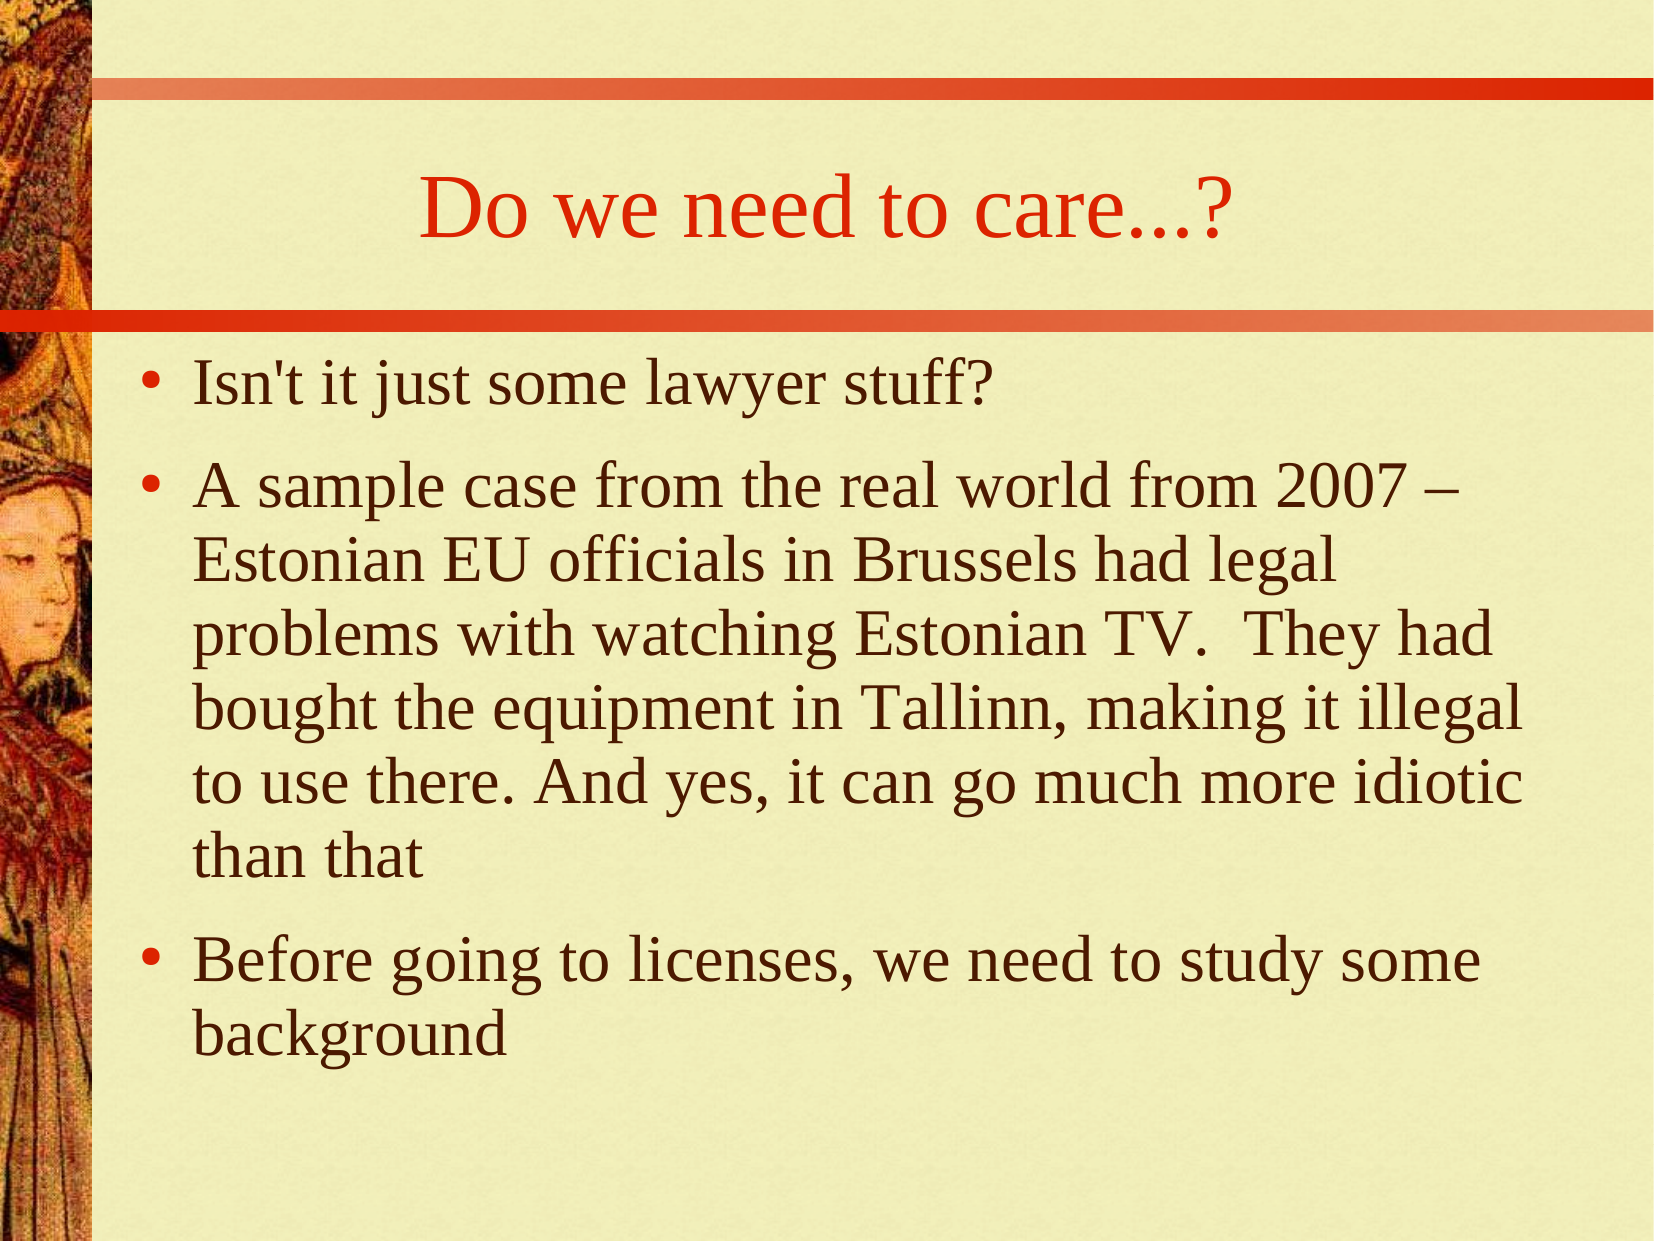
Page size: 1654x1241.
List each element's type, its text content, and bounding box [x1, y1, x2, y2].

picture [0, 332, 1654, 1241]
picture [0, 0, 1654, 310]
title Do we need to care...? [121, 102, 1534, 311]
list Isn't it just some lawyer stuff? A sample case from the real world from 2007 – Estonian EU officials in Brussels had legal problems with watching Estonian TV. They had bought the equipment in Tallinn, making it illegal to use there. And yes, it can go much more idiotic than that Before going to licenses, we need to study some background [121, 344, 1534, 1127]
